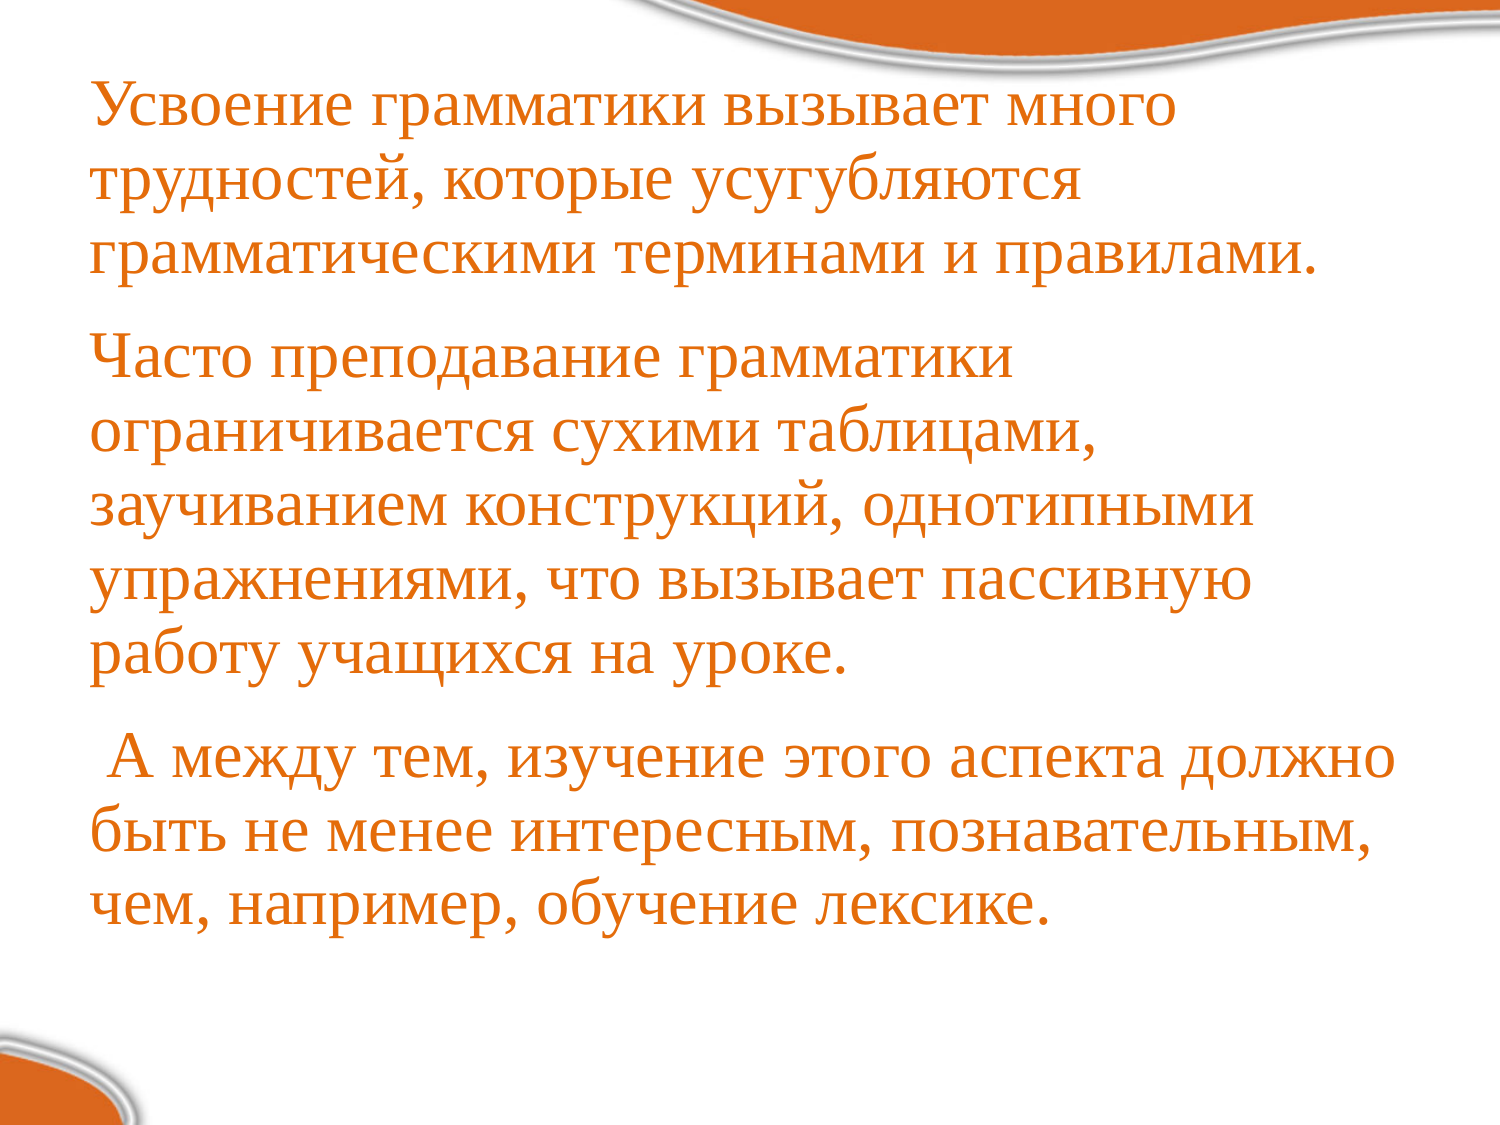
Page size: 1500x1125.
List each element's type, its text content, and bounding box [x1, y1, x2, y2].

picture [0, 0, 1500, 1125]
list Усвоение грамматики вызывает много трудностей, которые усугубляются грамматическими терминами и правилами. Часто преподавание грамматики ограничивается сухими таблицами, заучиванием конструкций, однотипными упражнениями, что вызывает пассивную работу учащихся на уроке. А между тем, изучение этого аспекта должно быть не менее интересным, познавательным, чем, например, обучение лексике. [75, 58, 1425, 1051]
